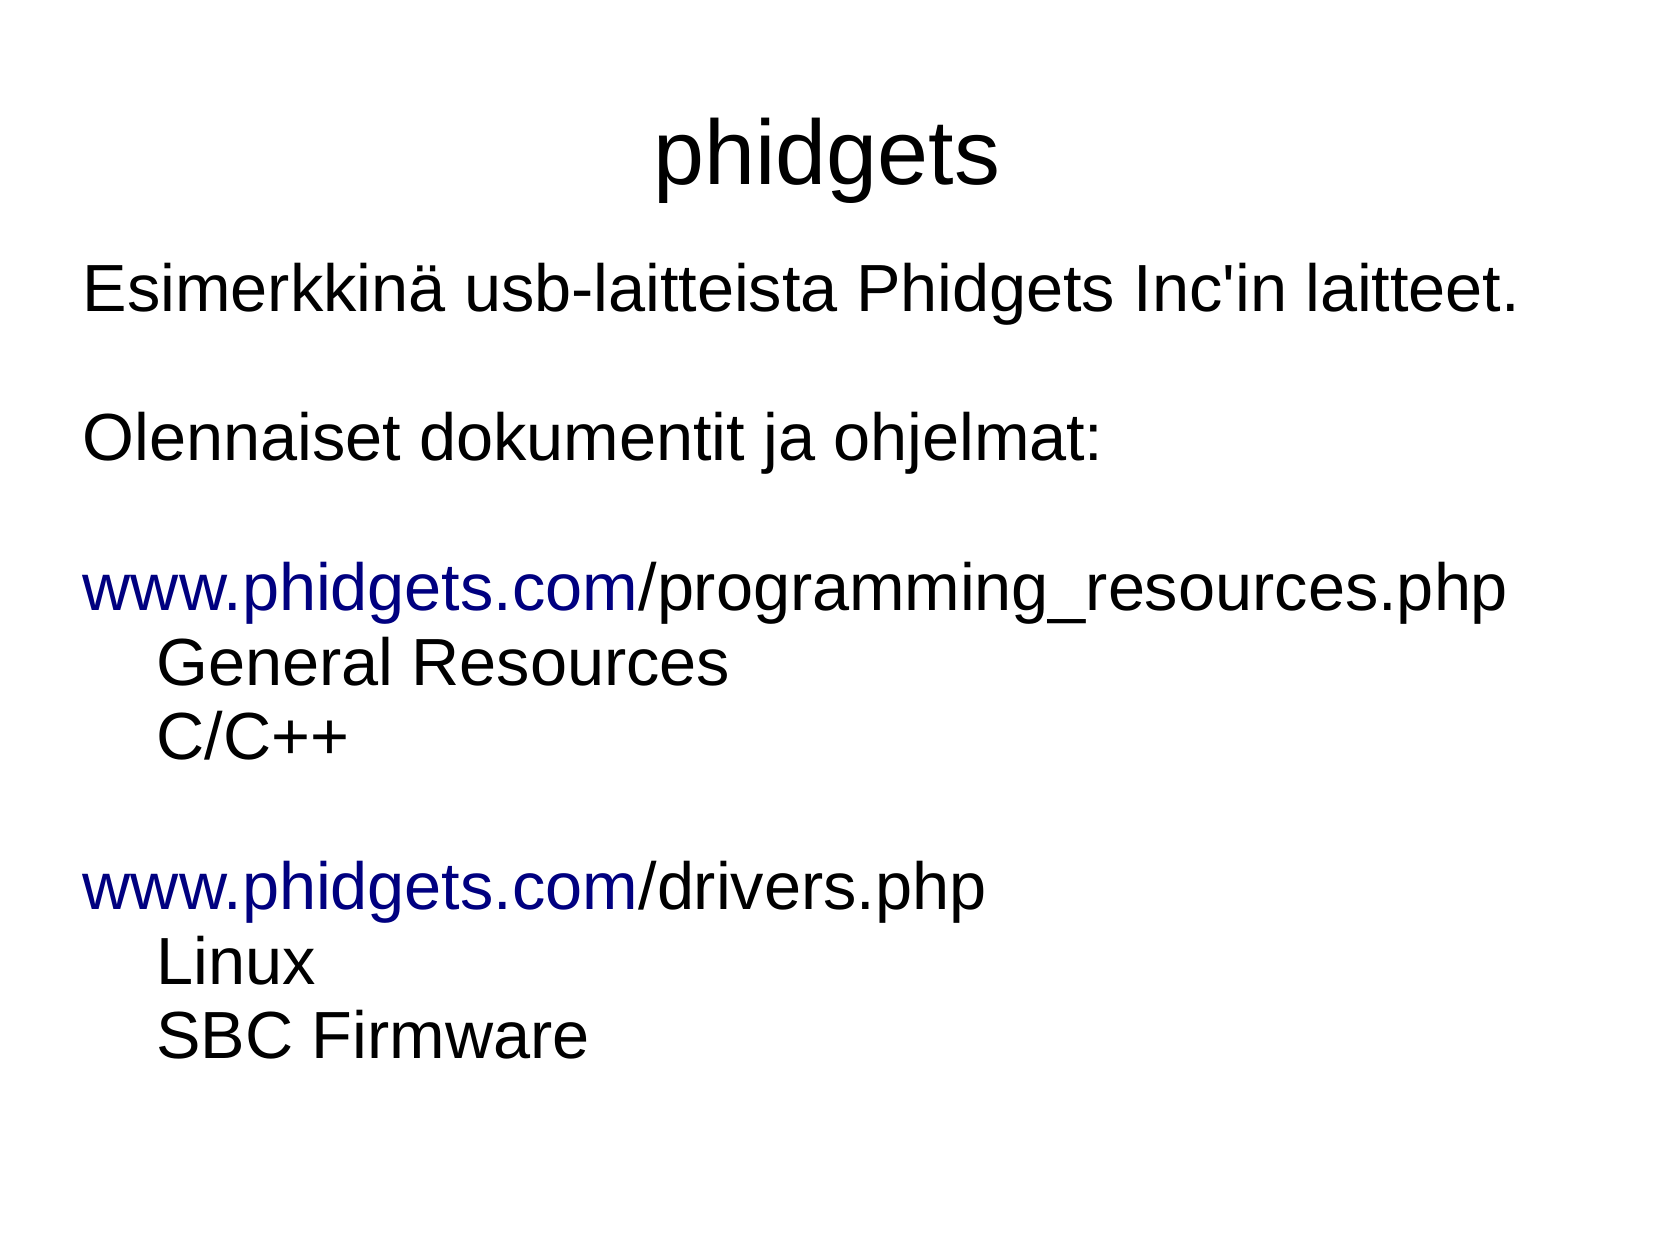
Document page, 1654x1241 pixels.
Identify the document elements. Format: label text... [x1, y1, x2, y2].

subtitle Esimerkkinä usb-laitteista Phidgets Inc'in laitteet. Olennaiset dokumentit ja ohjelmat: www.phidgets.com/programming_resources.php General Resources C/C++ www.phidgets.com/drivers.php Linux SBC Firmware [82, 250, 1571, 1149]
title phidgets [82, 56, 1571, 250]
